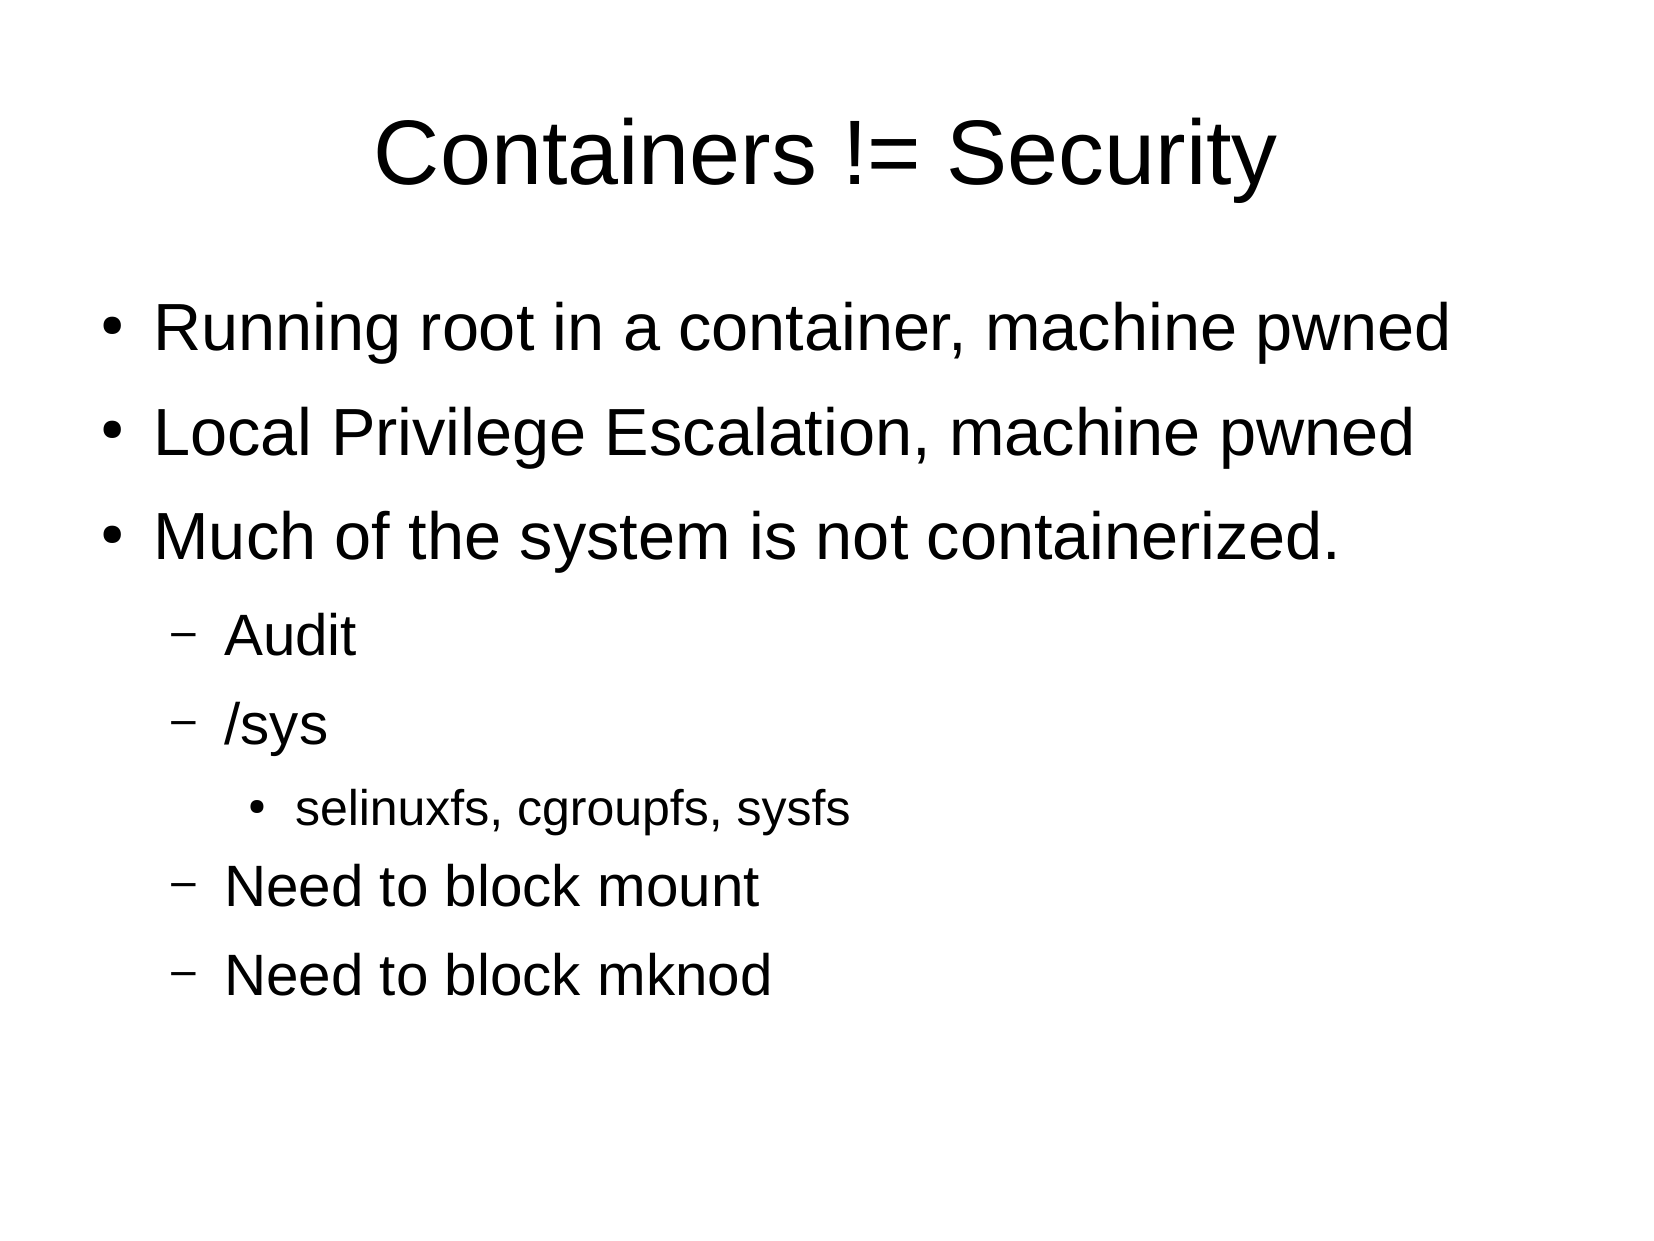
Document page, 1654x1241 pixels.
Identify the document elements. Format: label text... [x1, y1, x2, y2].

list Running root in a container, machine pwned Local Privilege Escalation, machine pwned Much of the system is not containerized. Audit /sys selinuxfs, cgroupfs, sysfs Need to block mount Need to block mknod [82, 290, 1571, 1010]
title Containers != Security [82, 49, 1571, 257]
